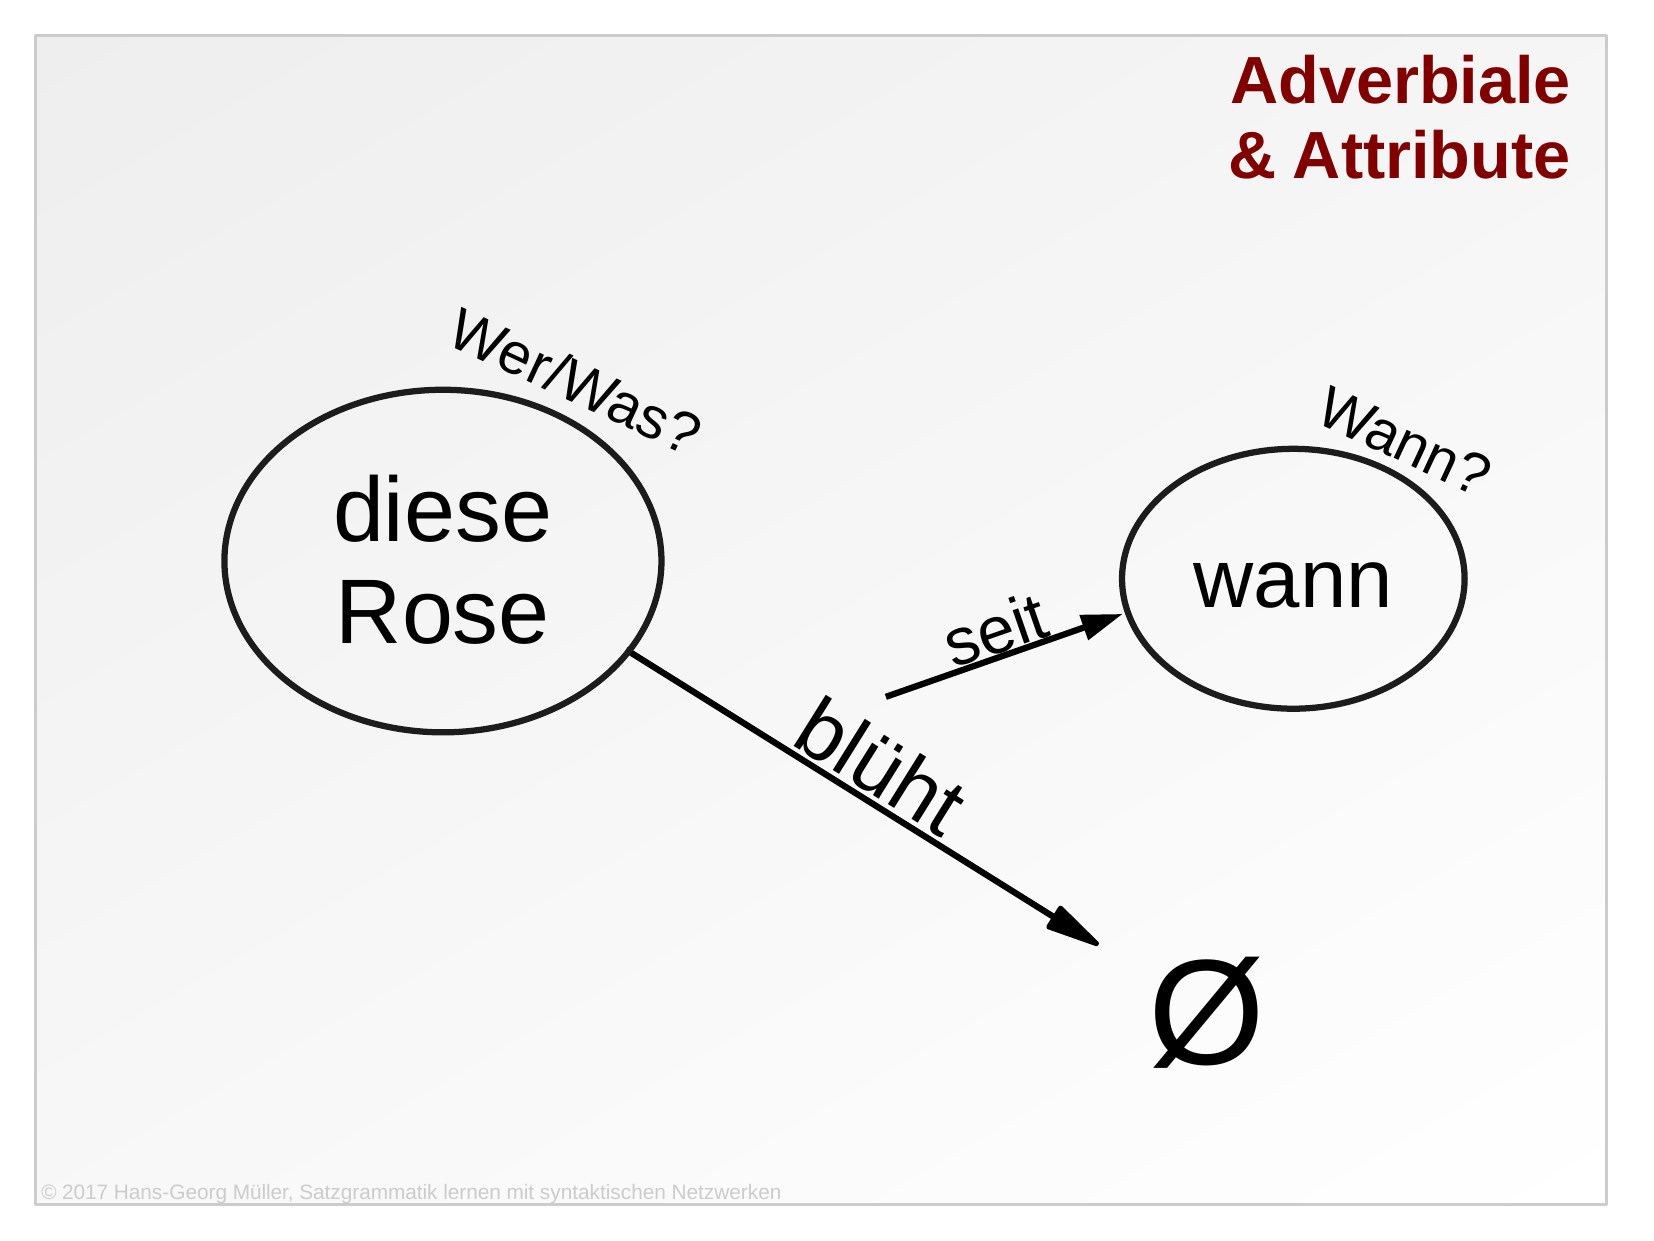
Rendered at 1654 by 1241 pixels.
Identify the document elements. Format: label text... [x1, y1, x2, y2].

text_box Wer/Was? [395, 282, 751, 551]
title Adverbiale & Attribute [82, 43, 1571, 193]
text_box wann [1122, 448, 1465, 709]
text_box Ø [1133, 921, 1441, 1241]
text_box Wann? [1291, 360, 1536, 531]
text_box diese Rose [224, 392, 662, 733]
